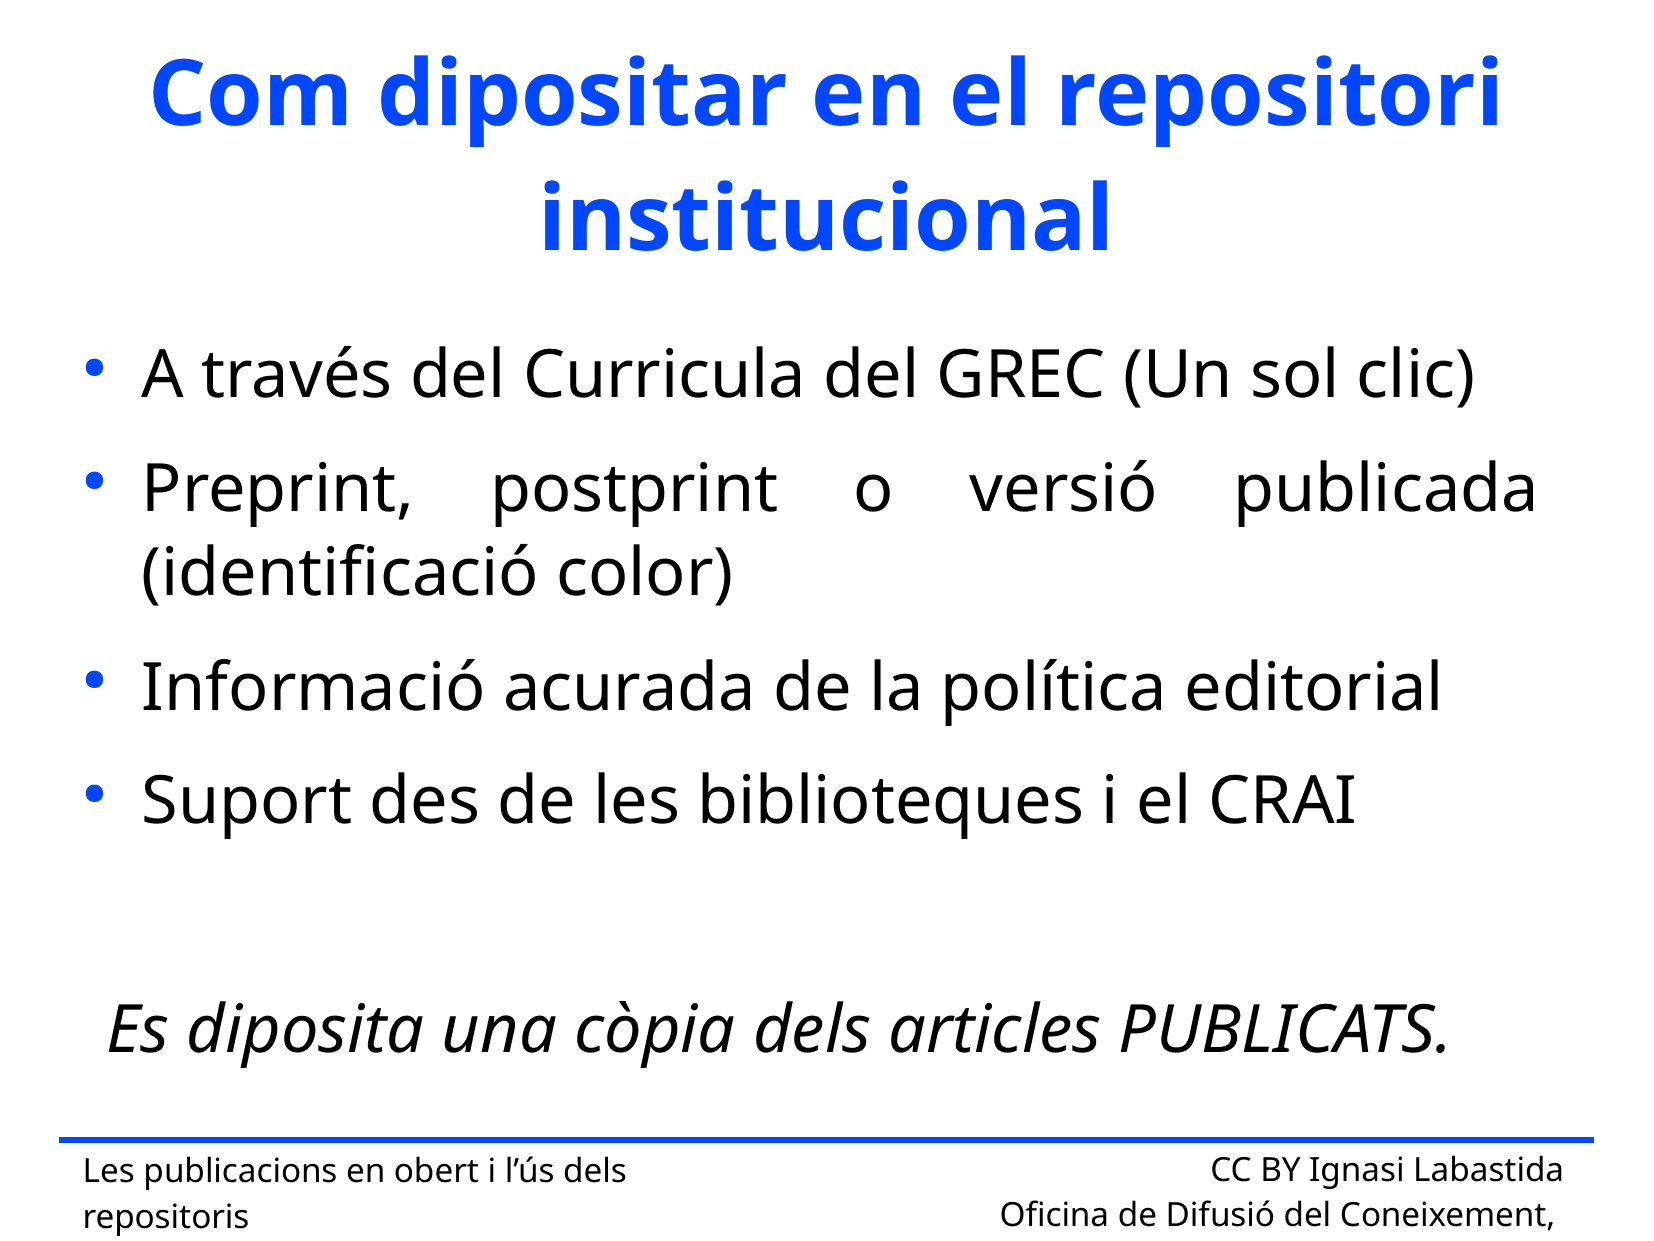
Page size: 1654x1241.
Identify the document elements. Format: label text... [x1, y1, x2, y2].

subtitle A través del Curricula del GREC (Un sol clic) Preprint, postprint o versió publicada (identificació color) Informació acurada de la política editorial Suport des de les biblioteques i el CRAI Es diposita una còpia dels articles PUBLICATS. [82, 290, 1571, 1109]
title Com dipositar en el repositori institucional [82, 49, 1571, 257]
